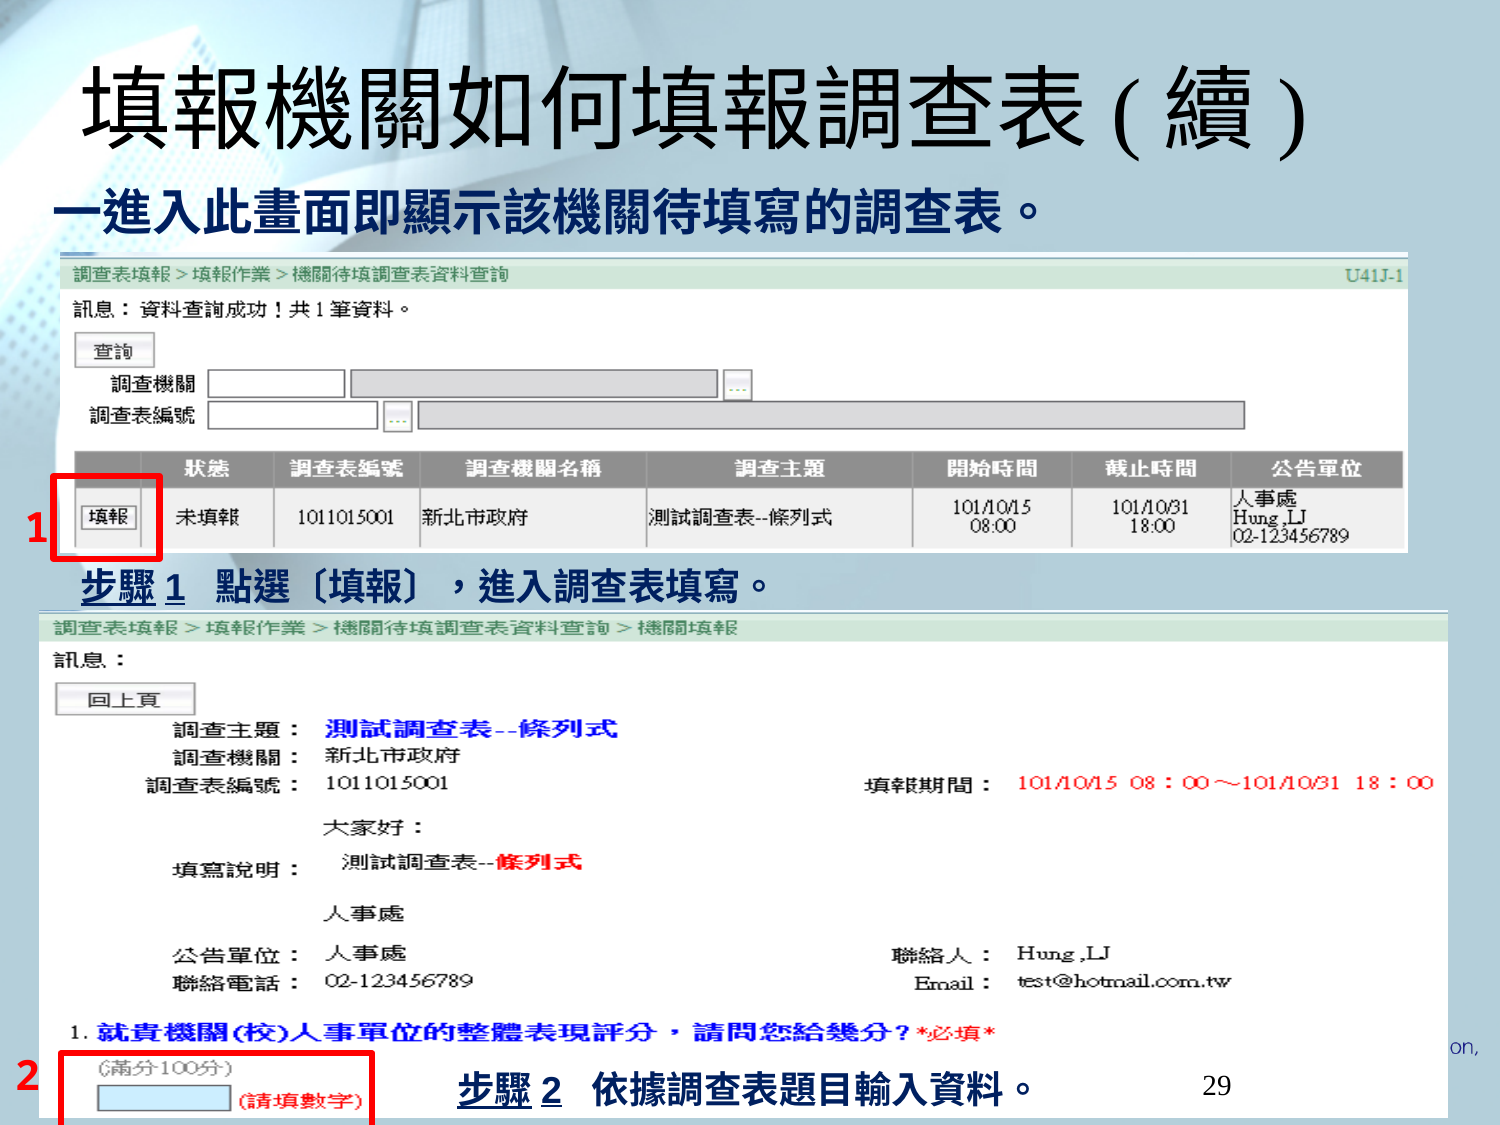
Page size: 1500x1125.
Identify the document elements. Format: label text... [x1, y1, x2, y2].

text_box 2 [0, 1041, 57, 1100]
title 填報機關如何填報調查表(續) [64, 42, 1340, 169]
text_box [1187, 1058, 1500, 1125]
picture [39, 610, 1448, 1118]
text_box 1 [9, 493, 50, 552]
text_box 一進入此畫面即顯示該機關待填寫的調查表。 [38, 173, 1411, 248]
picture [64, 1056, 369, 1118]
picture [60, 252, 1408, 553]
picture [60, 479, 156, 553]
text_box 1 [57, 493, 66, 552]
text_box 步驟1 點選〔填報〕，進入調查表填寫。 [66, 555, 793, 610]
text_box 步驟2 依據調查表題目輸入資料。 [442, 1058, 1057, 1118]
